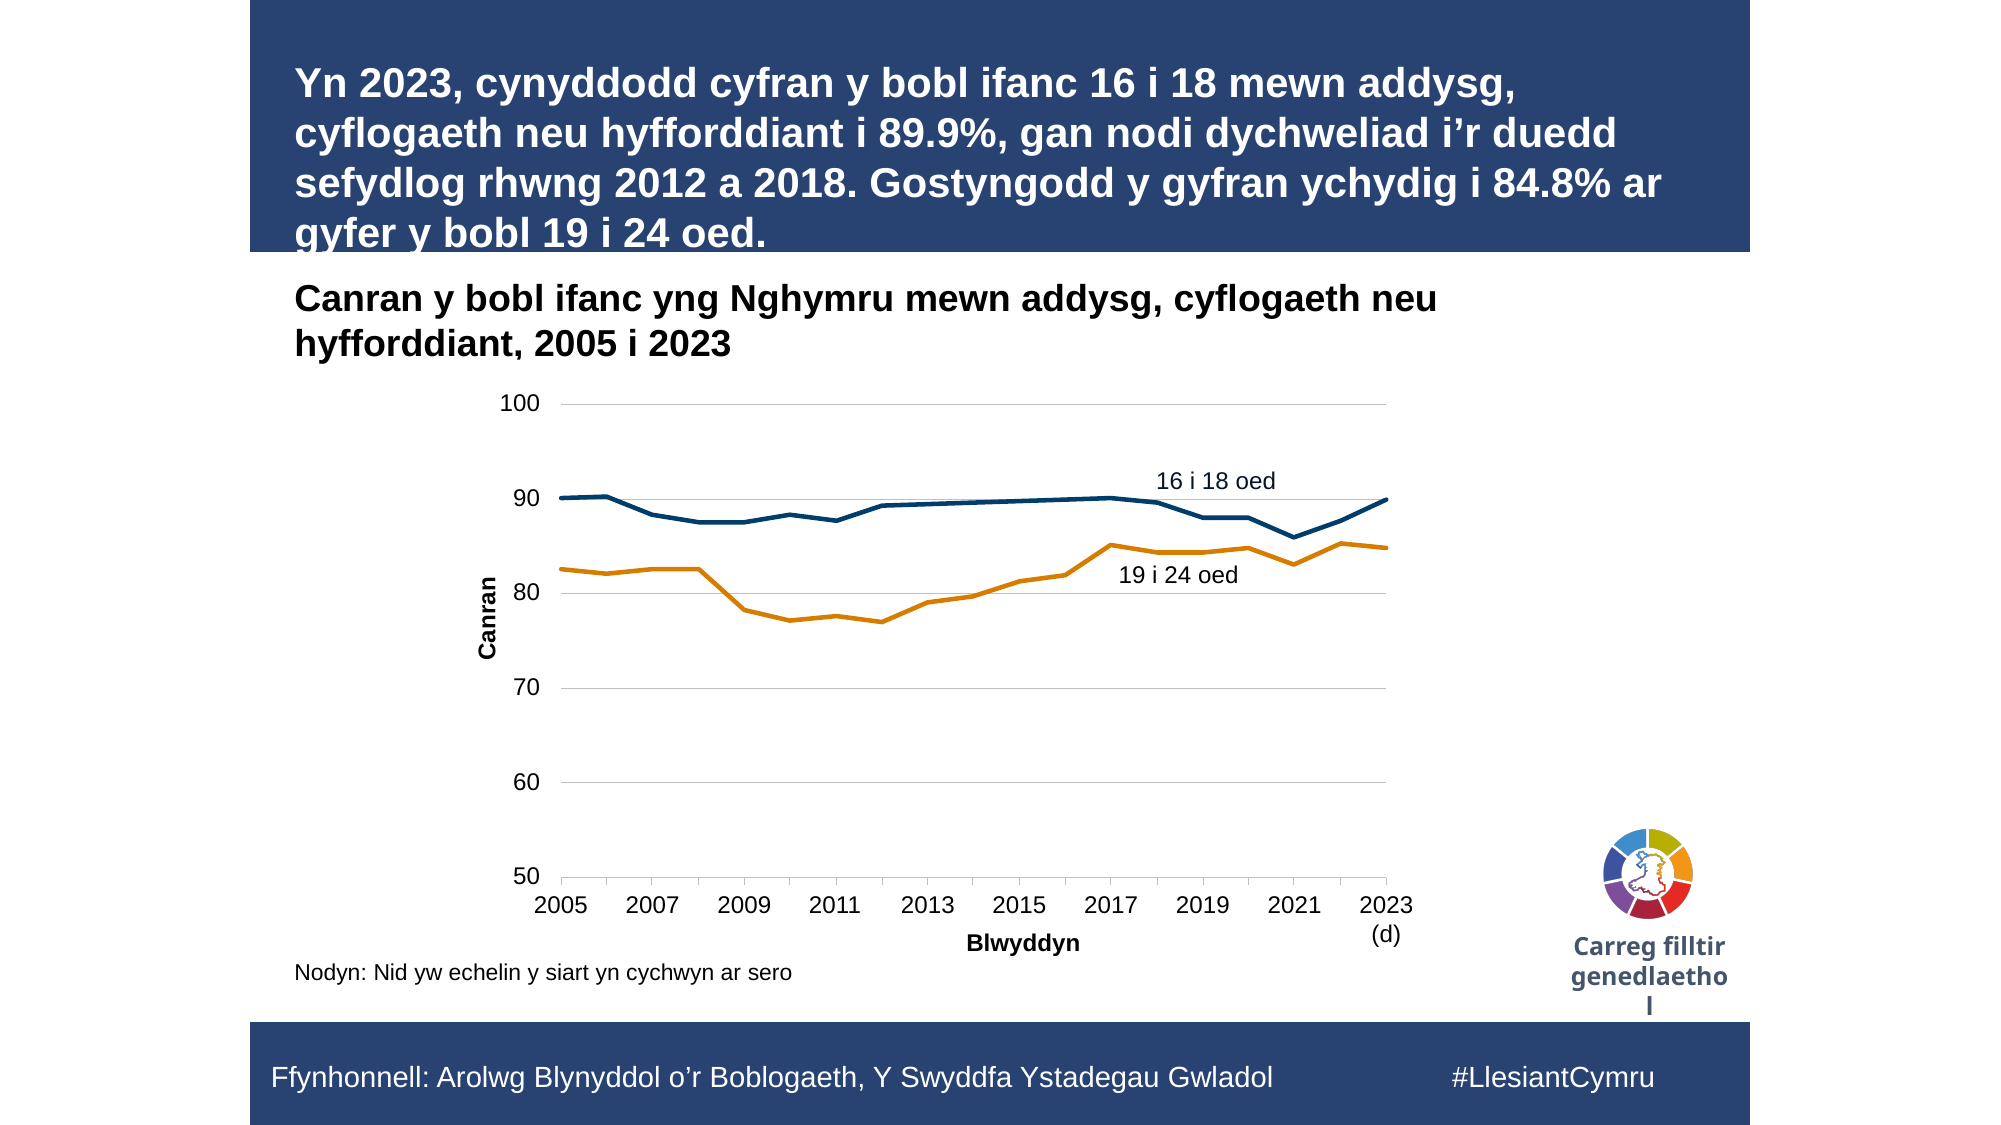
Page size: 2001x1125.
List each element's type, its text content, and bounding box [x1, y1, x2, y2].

text_box Nodyn: Nid yw echelin y siart yn cychwyn ar sero [279, 950, 844, 994]
text_box [250, 1022, 1750, 1125]
text_box #LlesiantCymru [1437, 1050, 1734, 1101]
text_box [250, 0, 279, 252]
text_box Ffynhonnell: Arolwg Blynyddol o’r Boblogaeth, Y Swyddfa Ystadegau Gwladol [256, 1050, 1508, 1125]
picture [1603, 829, 1696, 919]
text_box Carreg filltir genedlaethol [1552, 923, 1748, 999]
picture [461, 358, 1468, 977]
text_box Canran y bobl ifanc yng Nghymru mewn addysg, cyflogaeth neu hyfforddiant, 2005 i 2023 [279, 266, 1650, 371]
title Yn 2023, cynyddodd cyfran y bobl ifanc 16 i 18 mewn addysg, cyflogaeth neu hyfforddiant i 89.9%, gan nodi dychweliad i’r duedd sefydlog rhwng 2012 a 2018. Gostyngodd y gyfran ychydig i 84.8% ar gyfer y bobl 19 i 24 oed. [279, 0, 1750, 281]
